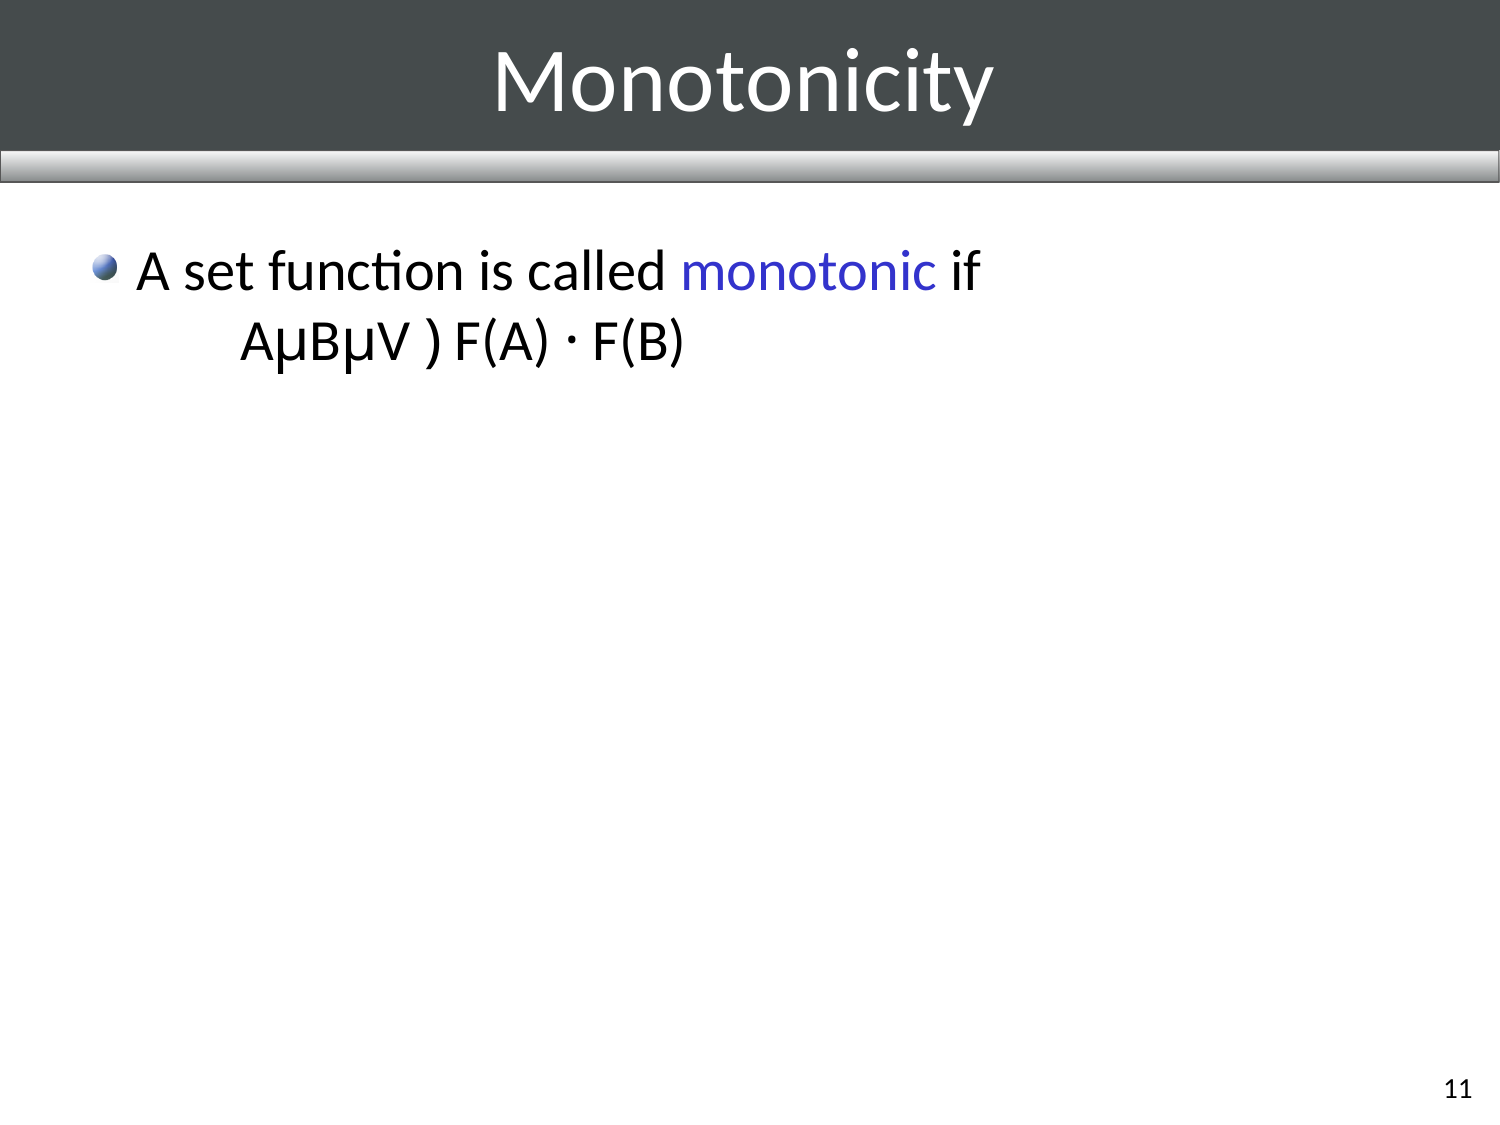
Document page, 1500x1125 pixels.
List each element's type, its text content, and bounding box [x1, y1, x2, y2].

text_box <number> [1174, 1037, 1488, 1113]
list A set function is called monotonic if AµBµV ) F(A) · F(B) [75, 224, 1438, 1088]
title Monotonicity [37, 12, 1450, 138]
